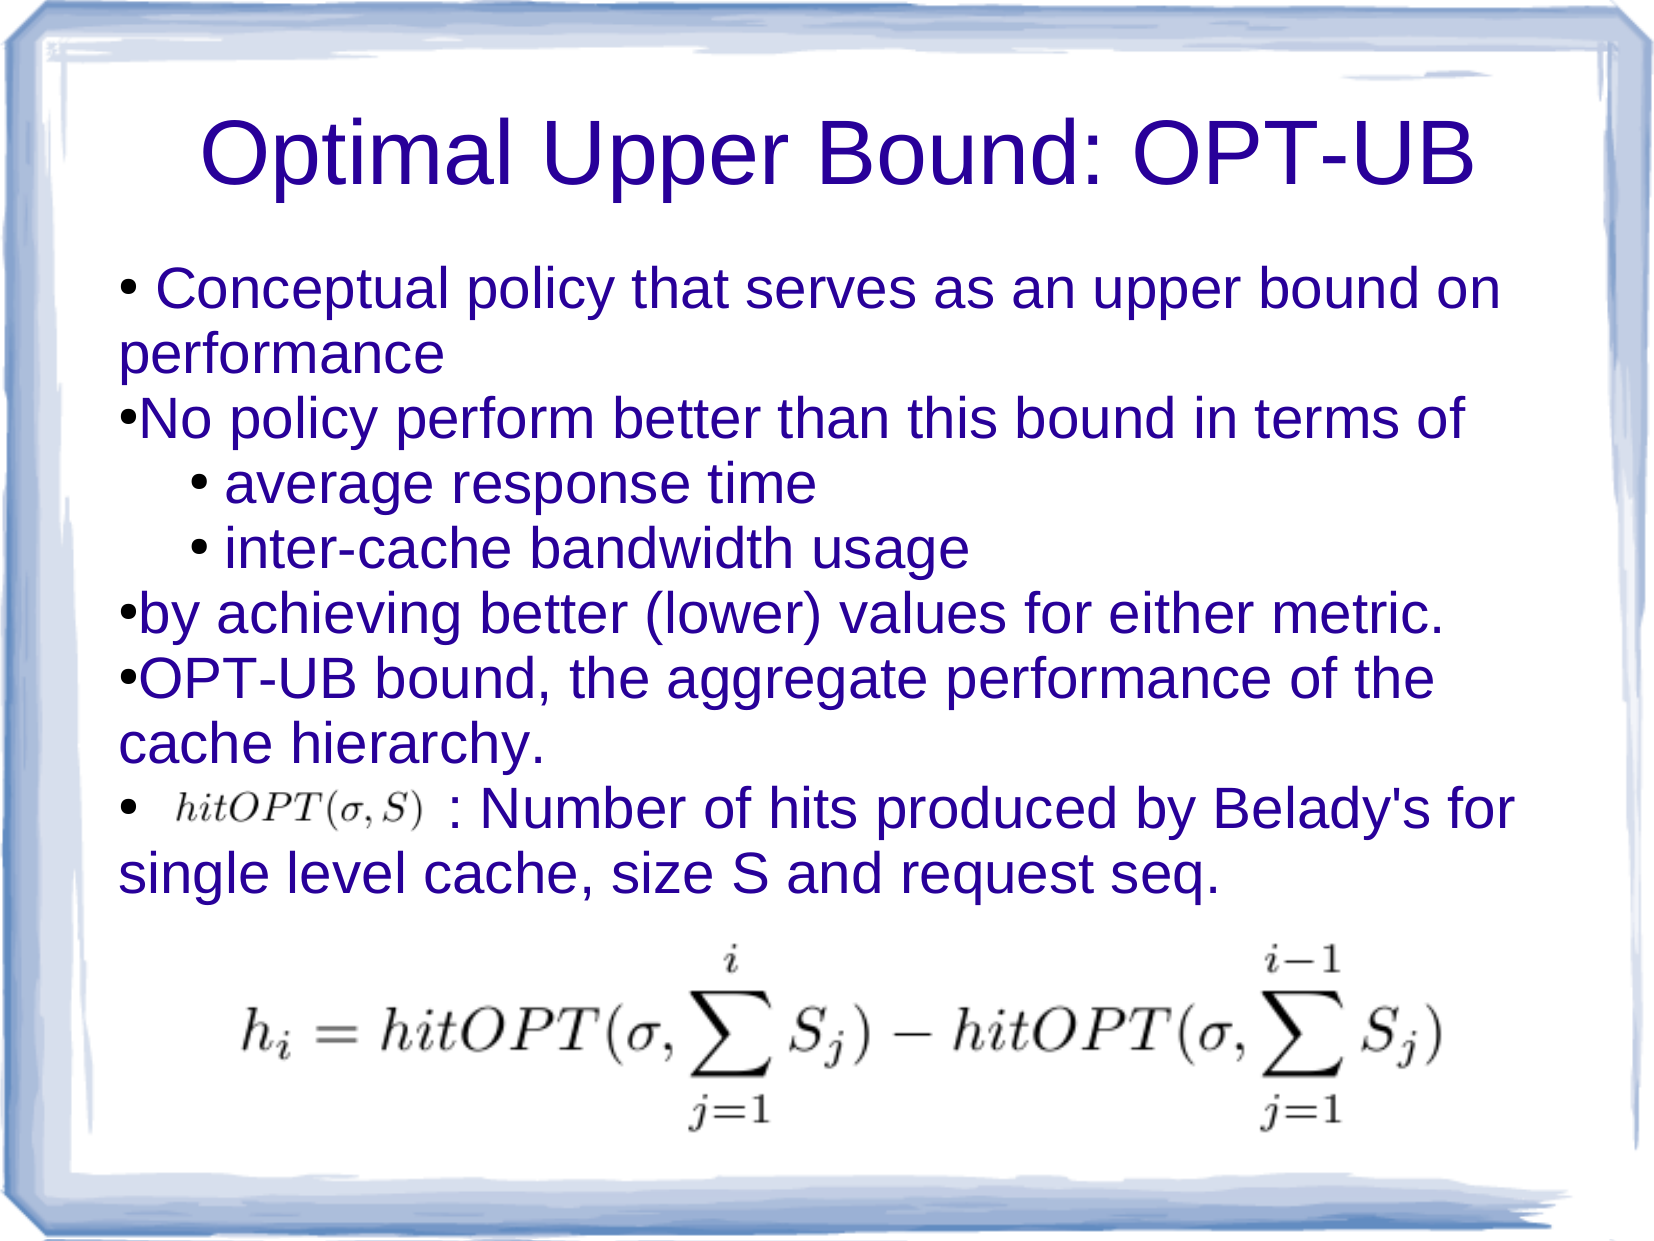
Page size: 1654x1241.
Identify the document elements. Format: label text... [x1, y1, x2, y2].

title Optimal Upper Bound: OPT-UB [82, 56, 1571, 250]
subtitle Conceptual policy that serves as an upper bound on performance No policy perform better than this bound in terms of average response time inter-cache bandwidth usage by achieving better (lower) values for either metric. OPT-UB bound, the aggregate performance of the cache hierarchy. : Number of hits produced by Belady's for single level cache, size S and request seq. [118, 255, 1571, 1060]
picture [0, 0, 1654, 1241]
